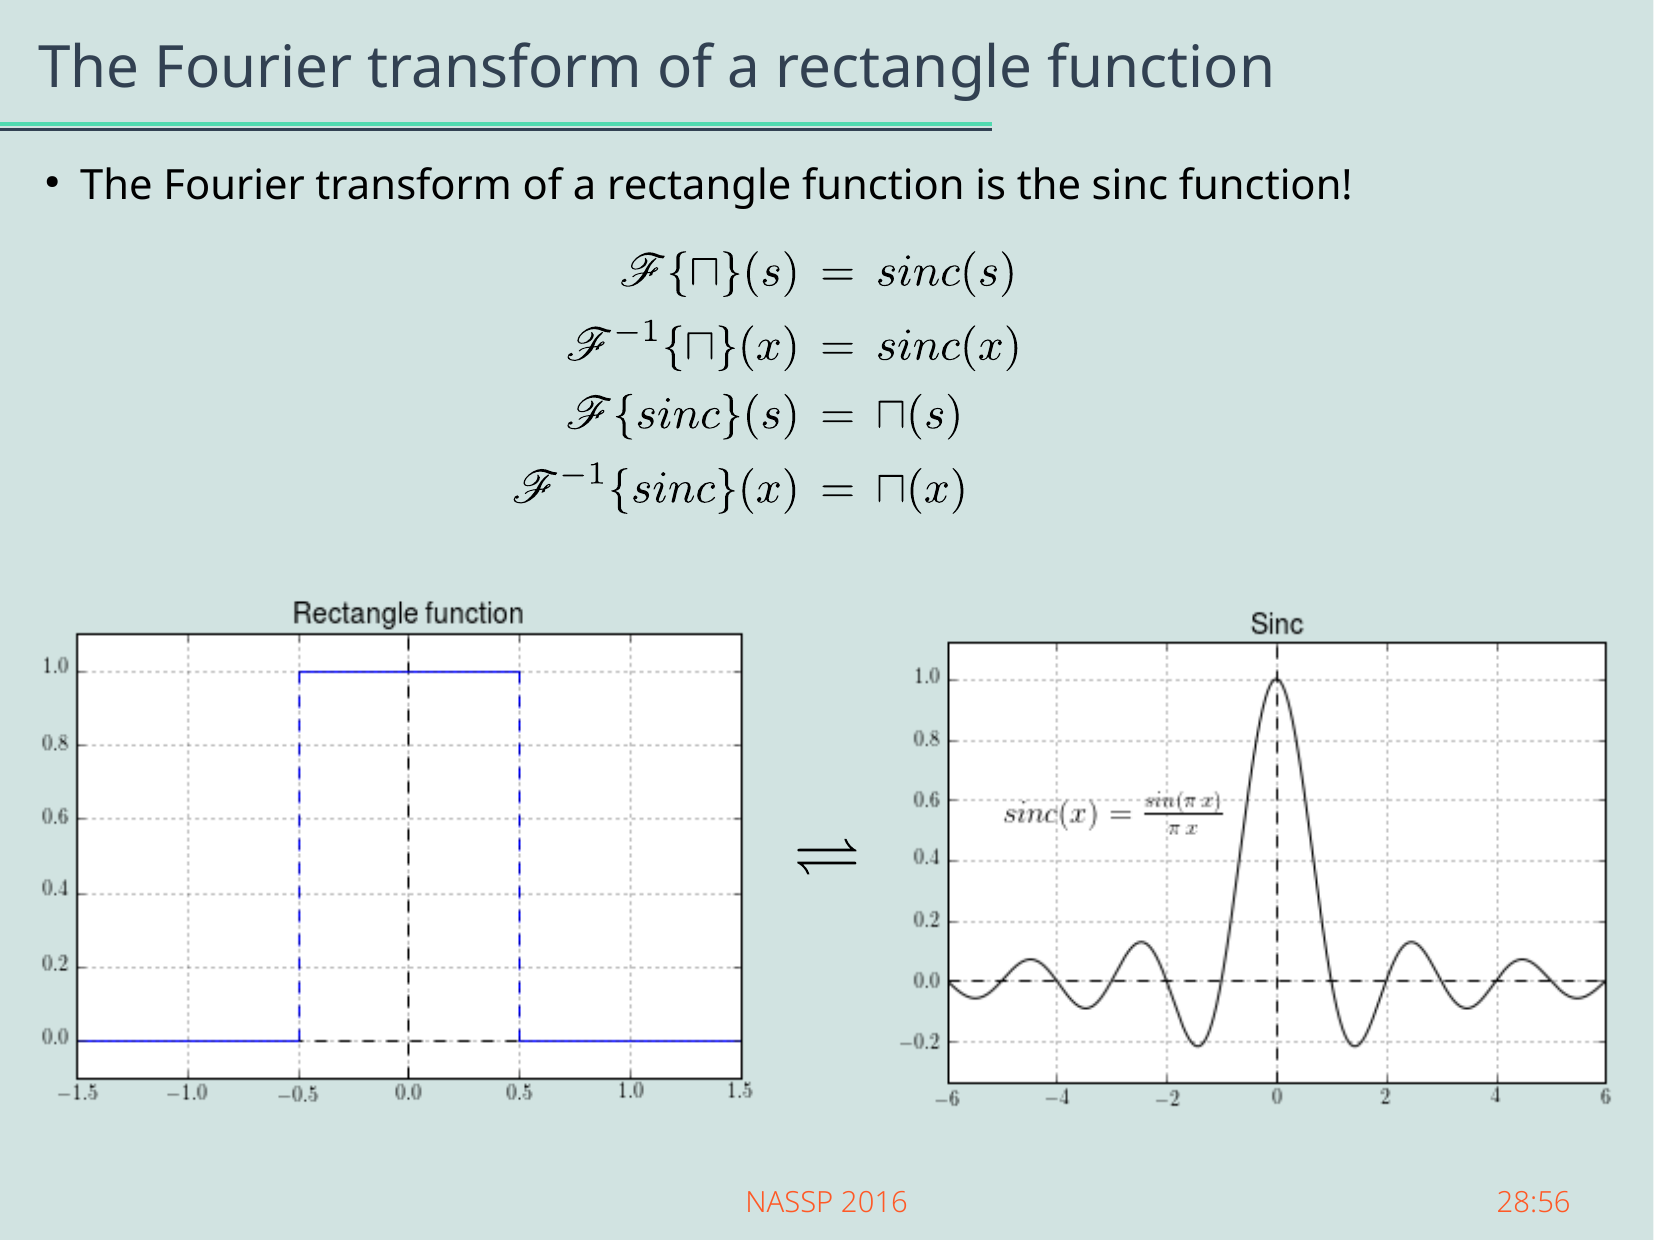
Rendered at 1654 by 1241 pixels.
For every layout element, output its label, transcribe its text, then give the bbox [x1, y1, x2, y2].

text_box The Fourier transform of a rectangle function is the sinc function! [30, 147, 1637, 1170]
text_box The Fourier transform of a rectangle function [23, 17, 1347, 103]
text_box [511, 251, 1022, 514]
picture [29, 590, 767, 1118]
text_box [793, 838, 861, 875]
picture [885, 601, 1625, 1123]
